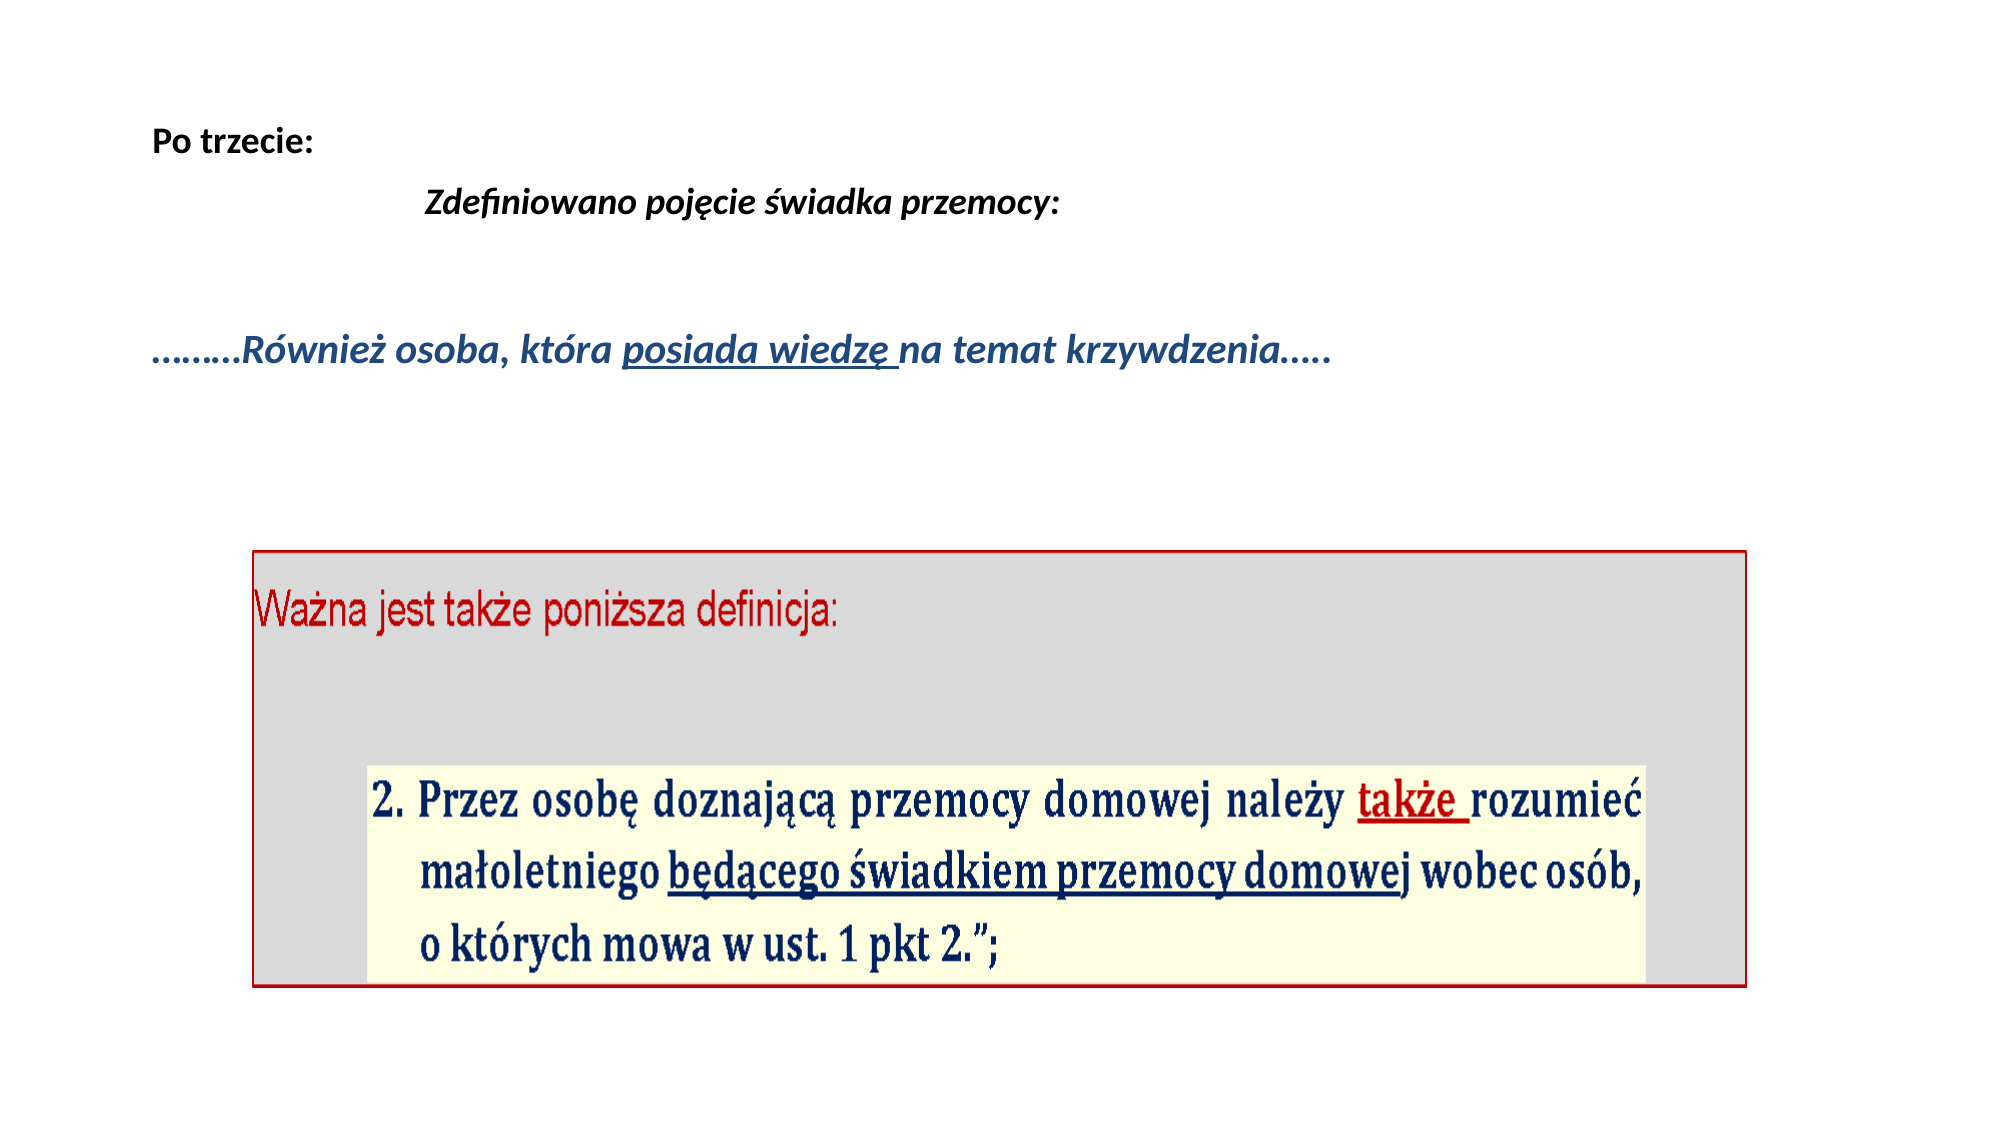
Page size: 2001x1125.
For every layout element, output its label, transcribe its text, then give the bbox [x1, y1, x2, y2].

list Po trzecie: Zdefiniowano pojęcie świadka przemocy: ………Również osoba, która posiada wiedzę na temat krzywdzenia….. [137, 113, 1863, 1014]
picture [252, 550, 1747, 988]
